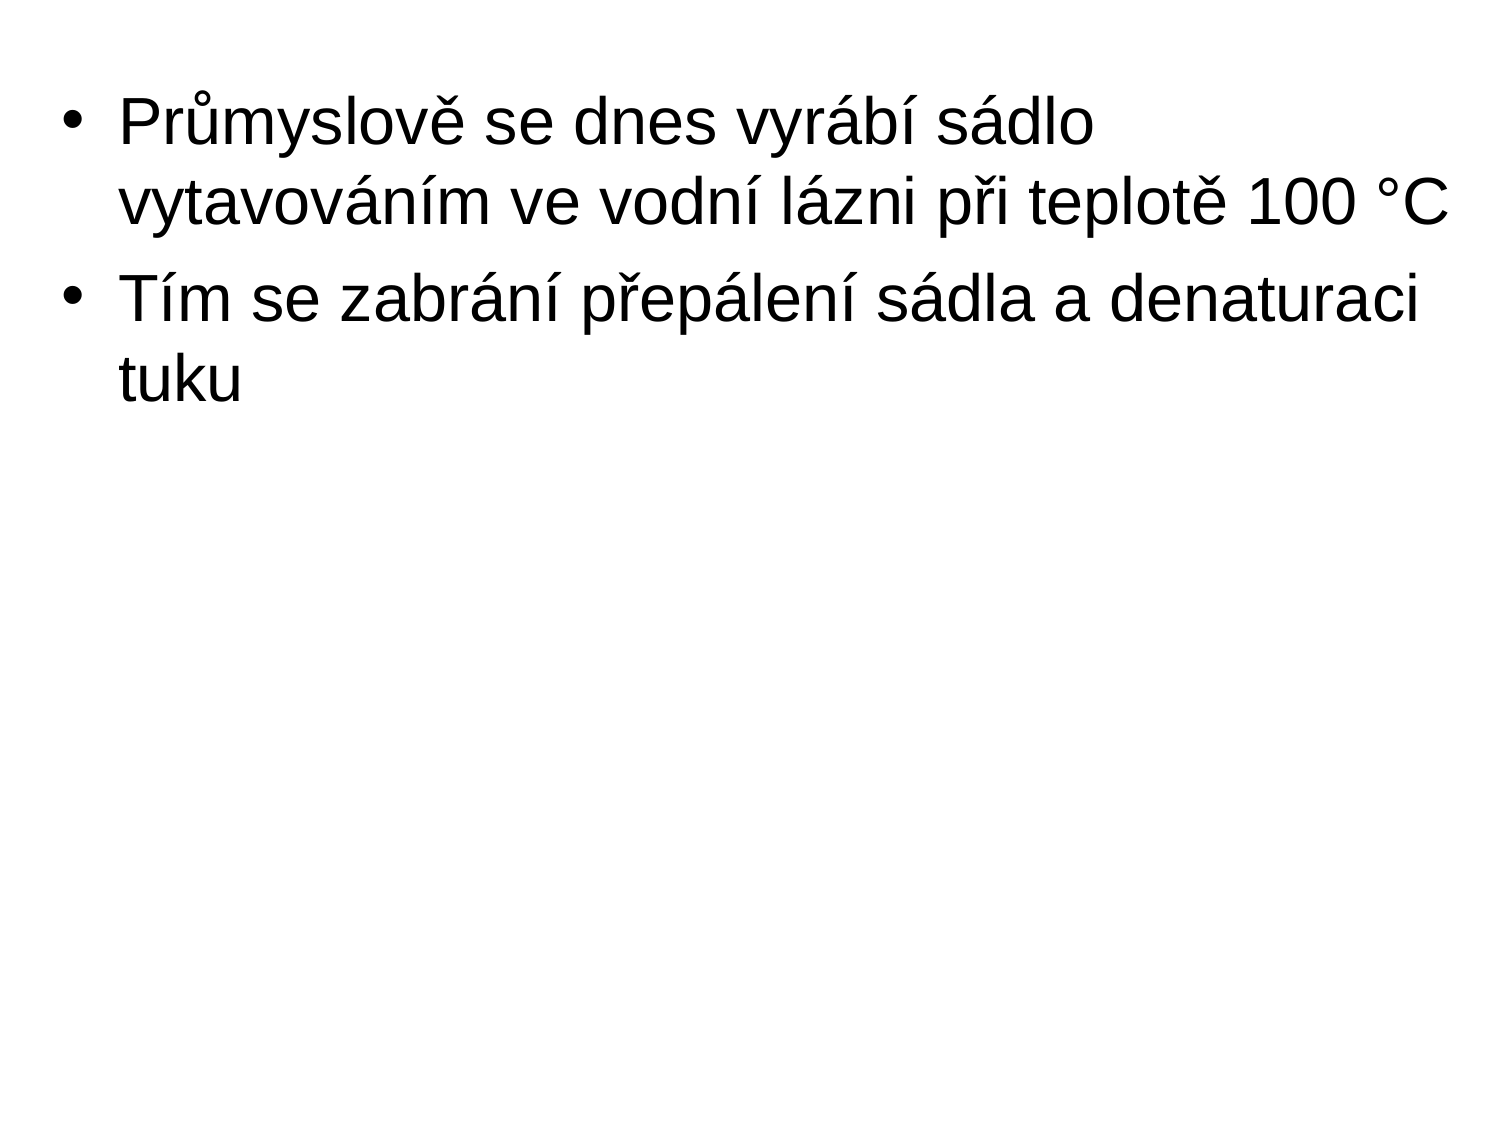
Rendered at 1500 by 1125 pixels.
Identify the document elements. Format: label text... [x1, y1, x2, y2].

list Průmyslově se dnes vyrábí sádlo vytavováním ve vodní lázni při teplotě 100 °C Tím se zabrání přepálení sádla a denaturaci tuku [46, 70, 1471, 1010]
